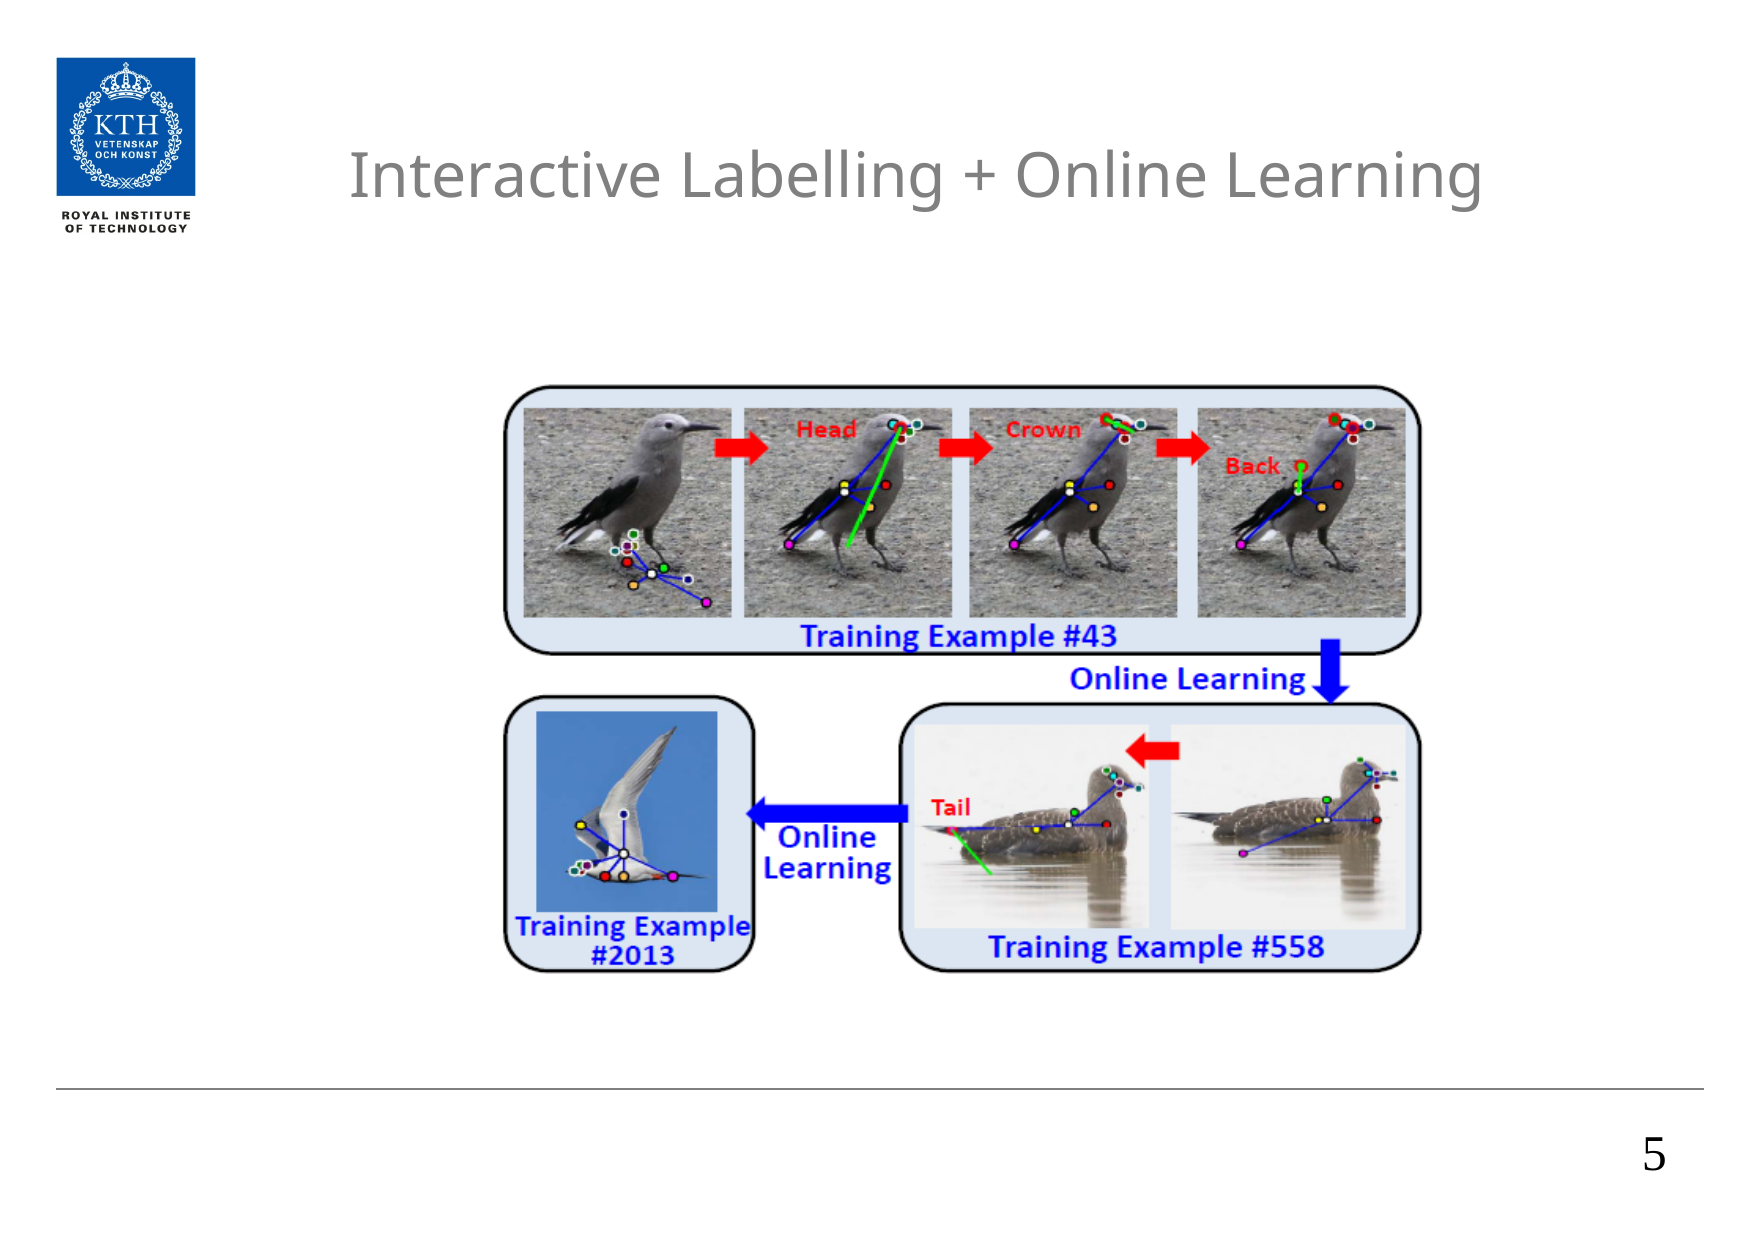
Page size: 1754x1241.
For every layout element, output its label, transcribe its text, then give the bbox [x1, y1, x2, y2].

picture [56, 57, 196, 234]
picture [472, 354, 1480, 990]
title Interactive Labelling + Online Learning [349, 69, 1663, 277]
